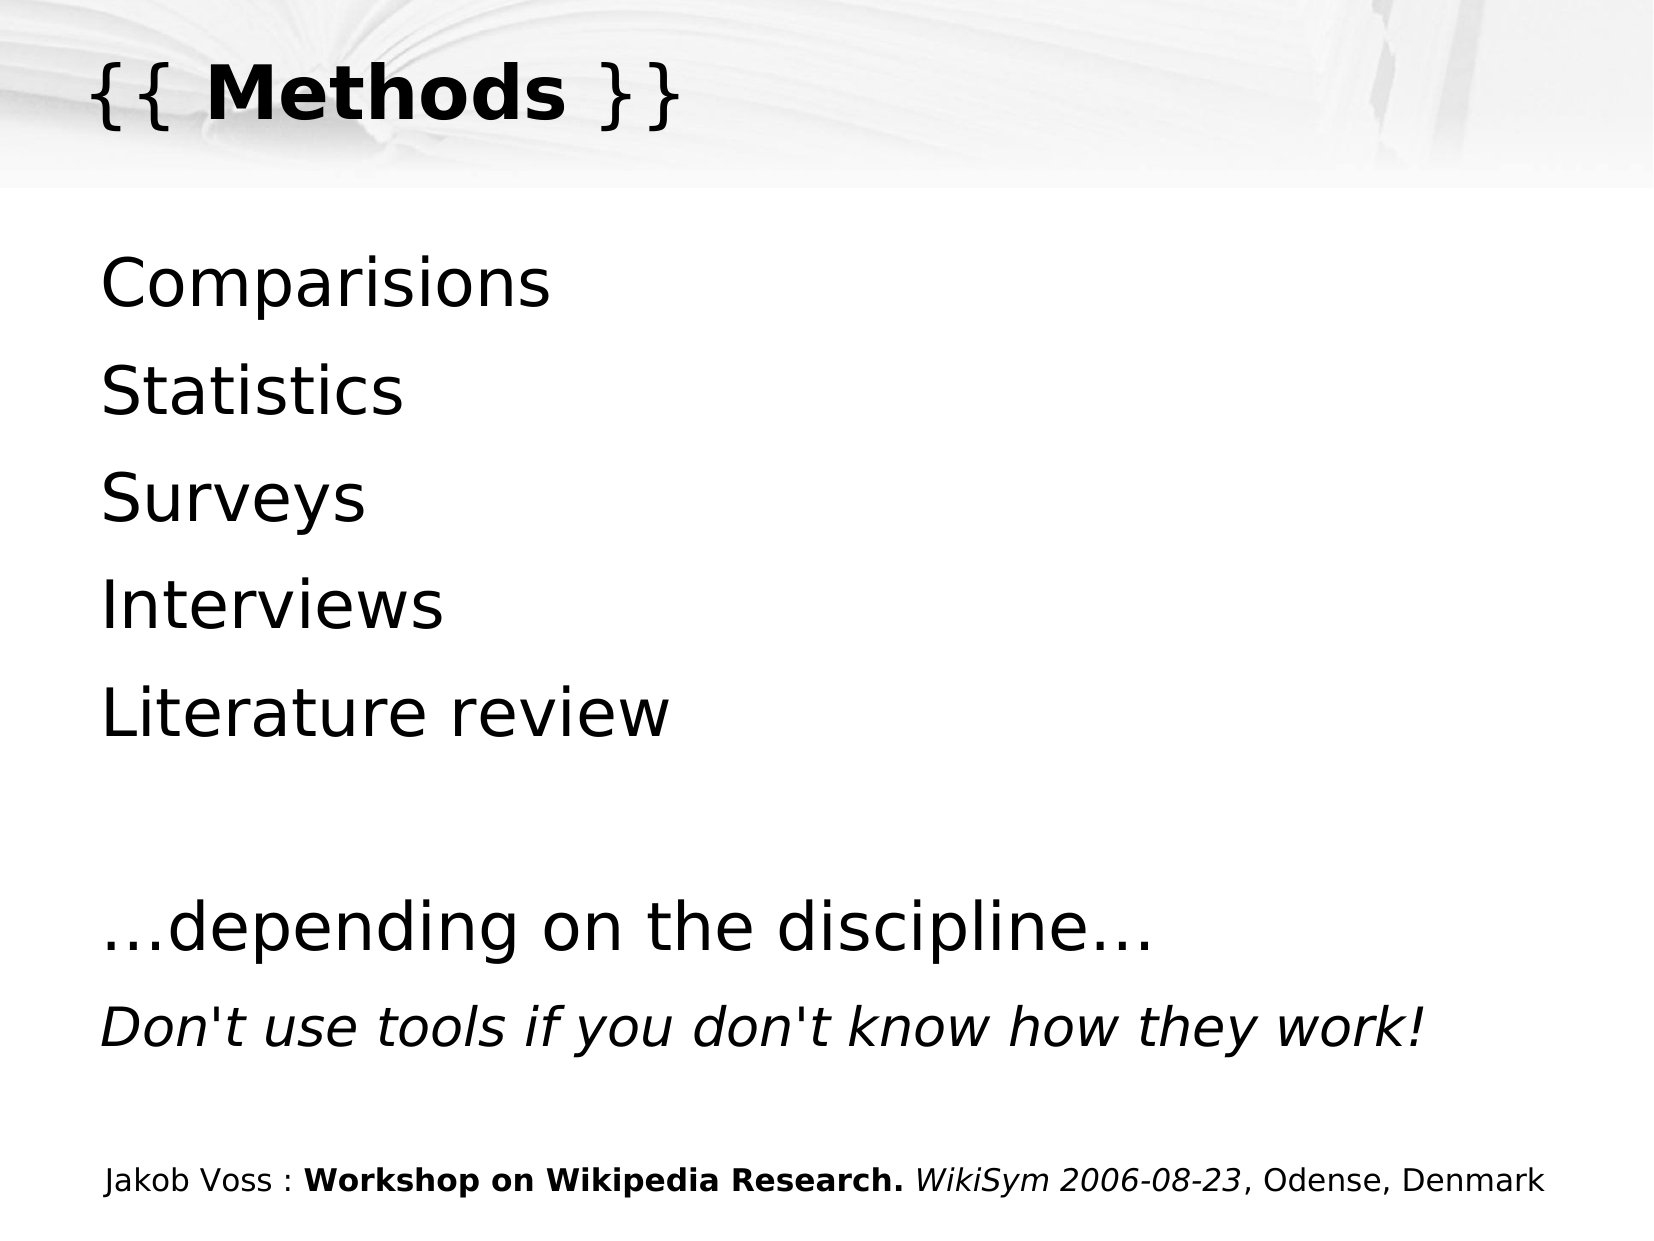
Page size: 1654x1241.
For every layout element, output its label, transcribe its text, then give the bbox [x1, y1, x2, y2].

picture [0, 0, 1654, 188]
list Comparisions Statistics Surveys Interviews Literature review …depending on the discipline… Don't use tools if you don't know how they work! [82, 244, 1571, 1091]
title {{ Methods }} [82, 37, 1571, 151]
